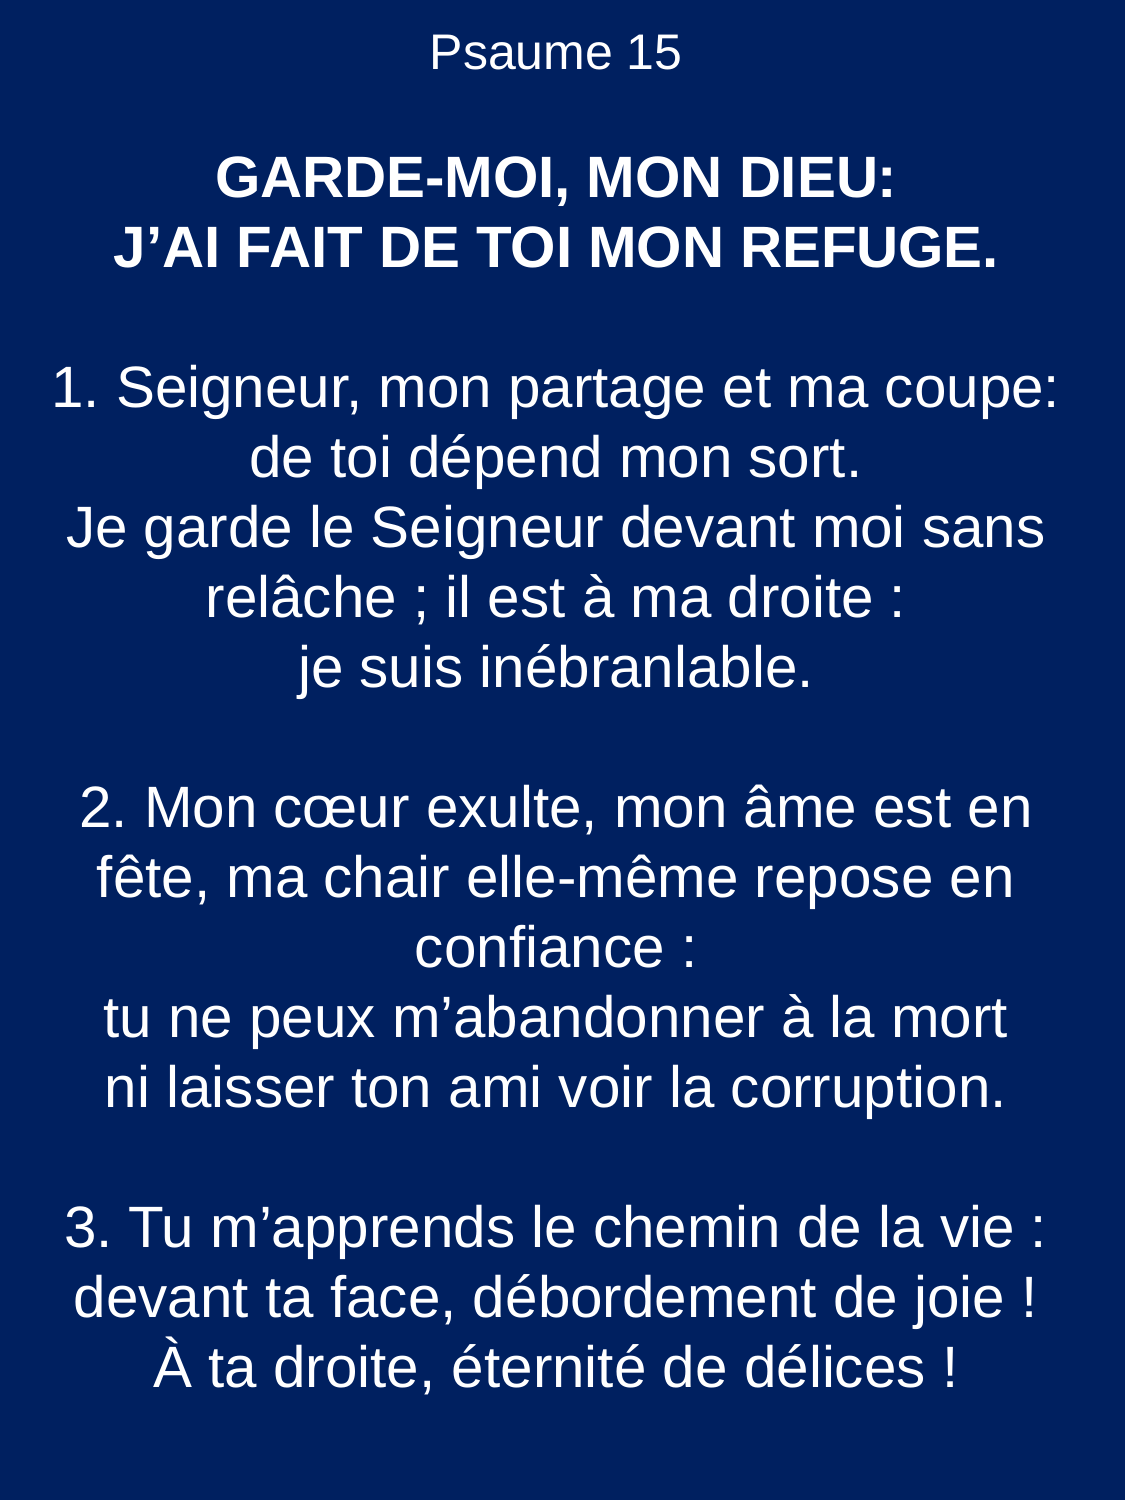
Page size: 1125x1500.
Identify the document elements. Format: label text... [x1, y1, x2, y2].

text_box Psaume 15 GARDE-MOI, MON DIEU: J’AI FAIT DE TOI MON REFUGE. 1. Seigneur, mon partage et ma coupe: de toi dépend mon sort. Je garde le Seigneur devant moi sans relâche ; il est à ma droite : je suis inébranlable. 2. Mon cœur exulte, mon âme est en fête, ma chair elle-même repose en confiance : tu ne peux m’abandonner à la mort ni laisser ton ami voir la corruption. 3. Tu m’apprends le chemin de la vie : devant ta face, débordement de joie ! À ta droite, éternité de délices ! [19, 11, 1094, 1301]
